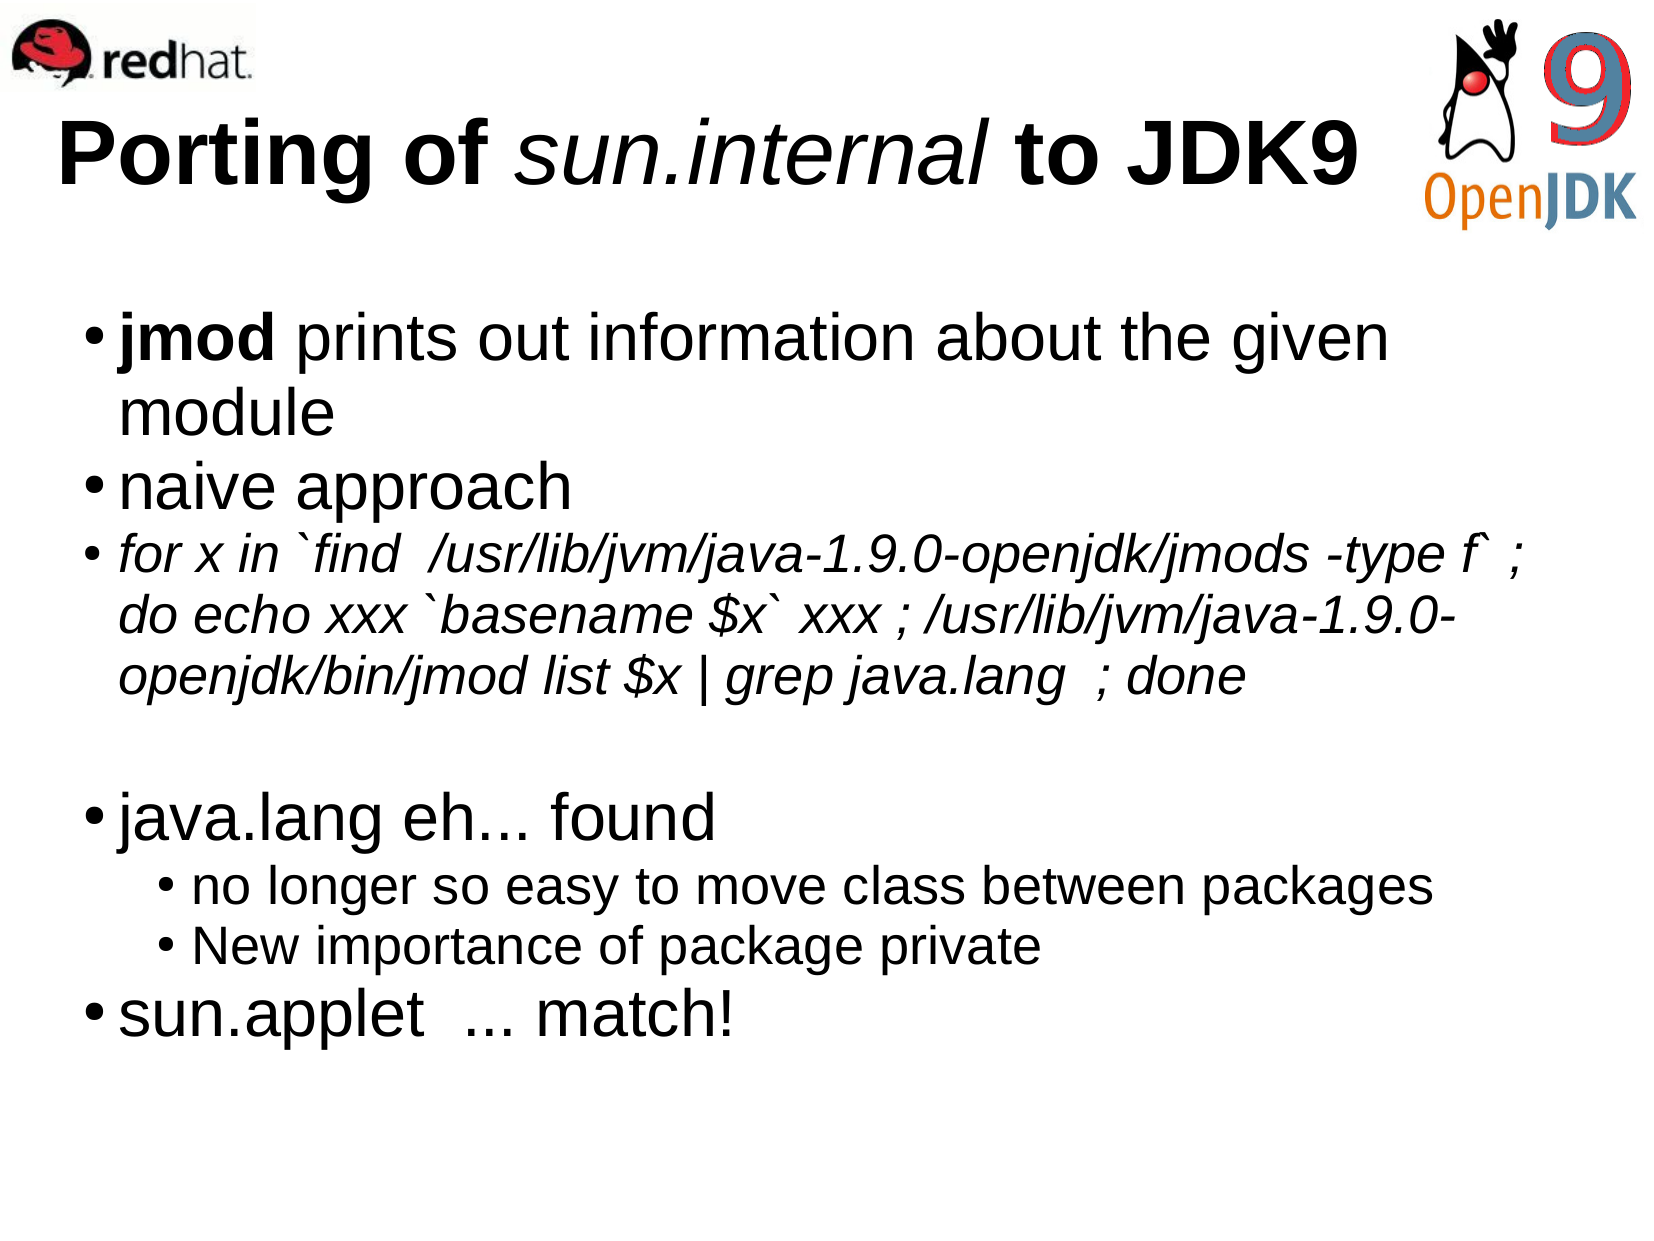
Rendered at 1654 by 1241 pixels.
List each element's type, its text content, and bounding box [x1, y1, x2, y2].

subtitle jmod prints out information about the given module naive approach for x in `find /usr/lib/jvm/java-1.9.0-openjdk/jmods -type f` ; do echo xxx `basename $x` xxx ; /usr/lib/jvm/java-1.9.0-openjdk/bin/jmod list $x | grep java.lang ; done java.lang eh... found no longer so easy to move class between packages New importance of package private sun.applet ... match! [82, 166, 1571, 1110]
title Porting of sun.internal to JDK9 [0, 49, 1410, 257]
picture [1410, 4, 1651, 245]
picture [0, 3, 256, 92]
